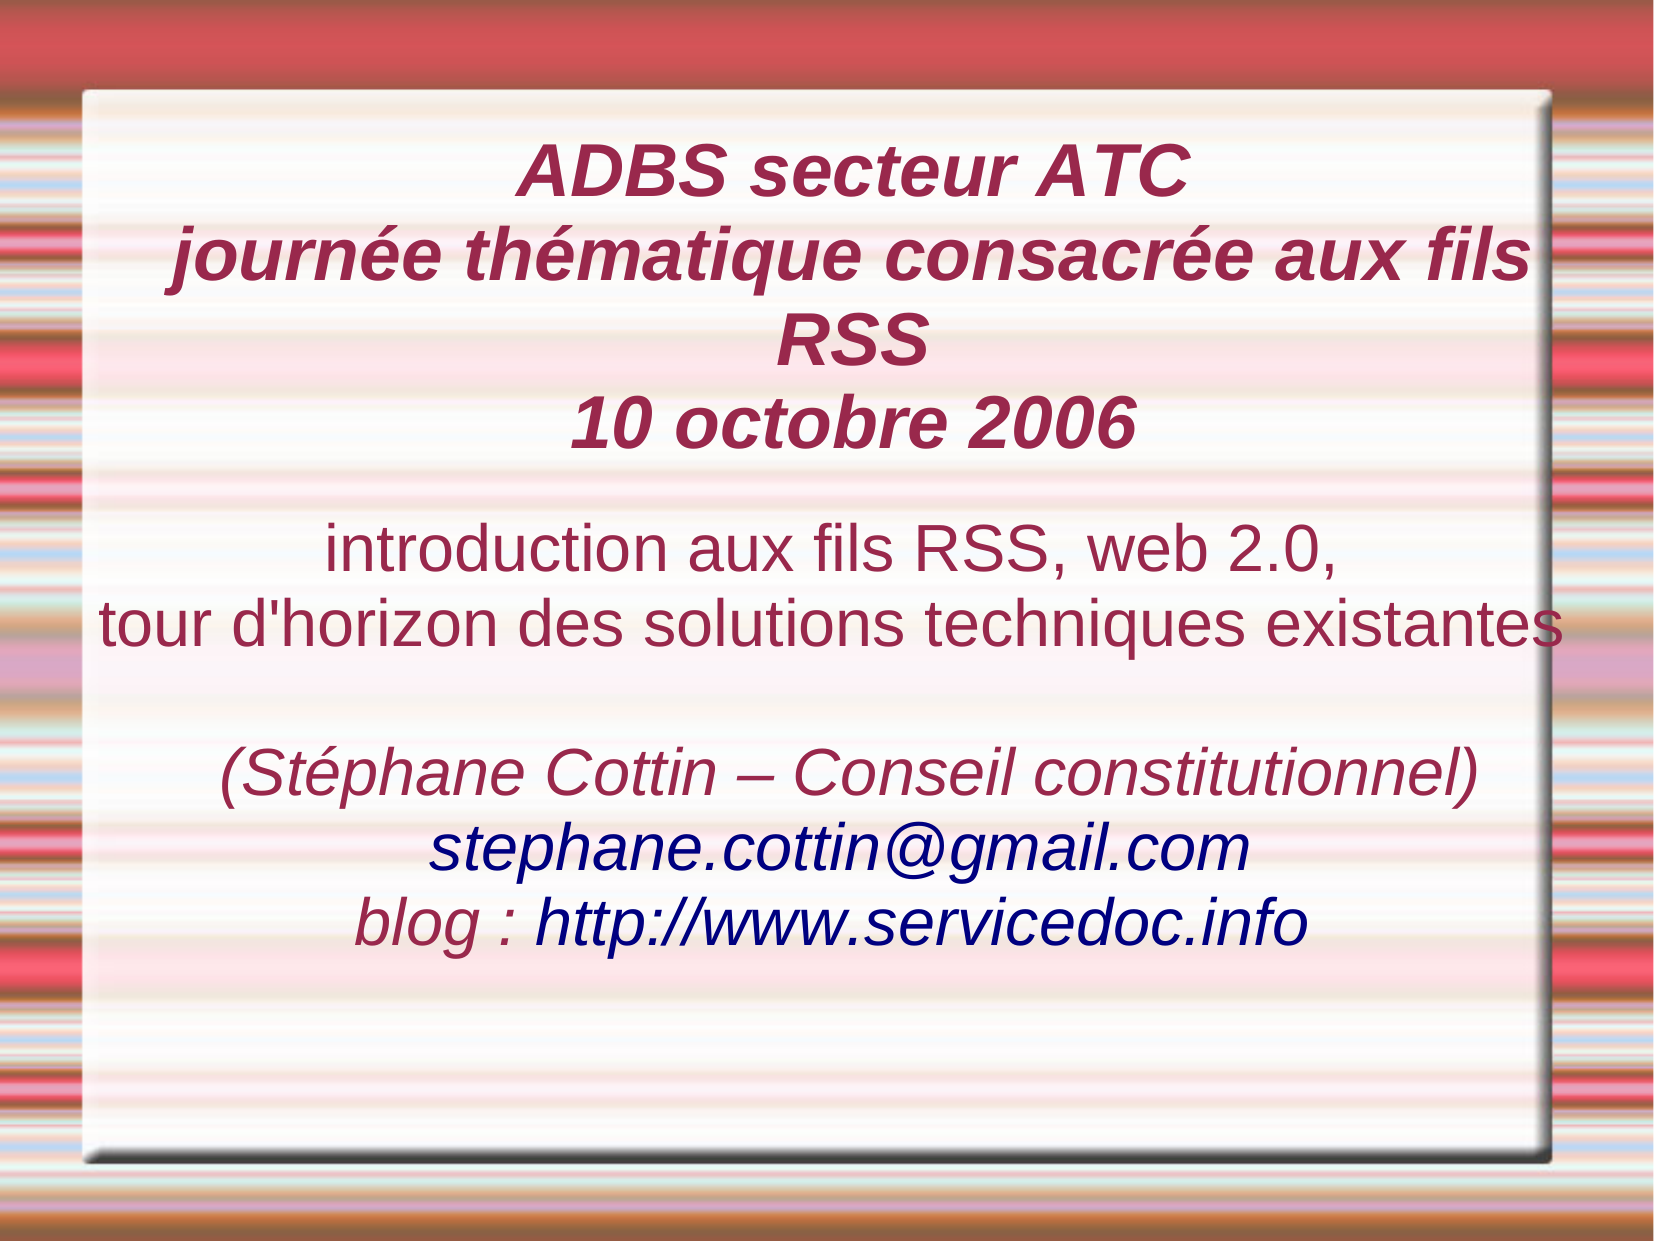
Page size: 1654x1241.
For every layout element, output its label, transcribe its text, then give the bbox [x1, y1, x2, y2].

subtitle introduction aux fils RSS, web 2.0, tour d'horizon des solutions techniques existantes (Stéphane Cottin – Conseil constitutionnel) stephane.cottin@gmail.com blog : http://www.servicedoc.info [59, 344, 1625, 1127]
picture [0, 0, 1654, 1241]
title ADBS secteur ATC journée thématique consacrée aux fils RSS 10 octobre 2006 [147, 128, 1560, 344]
